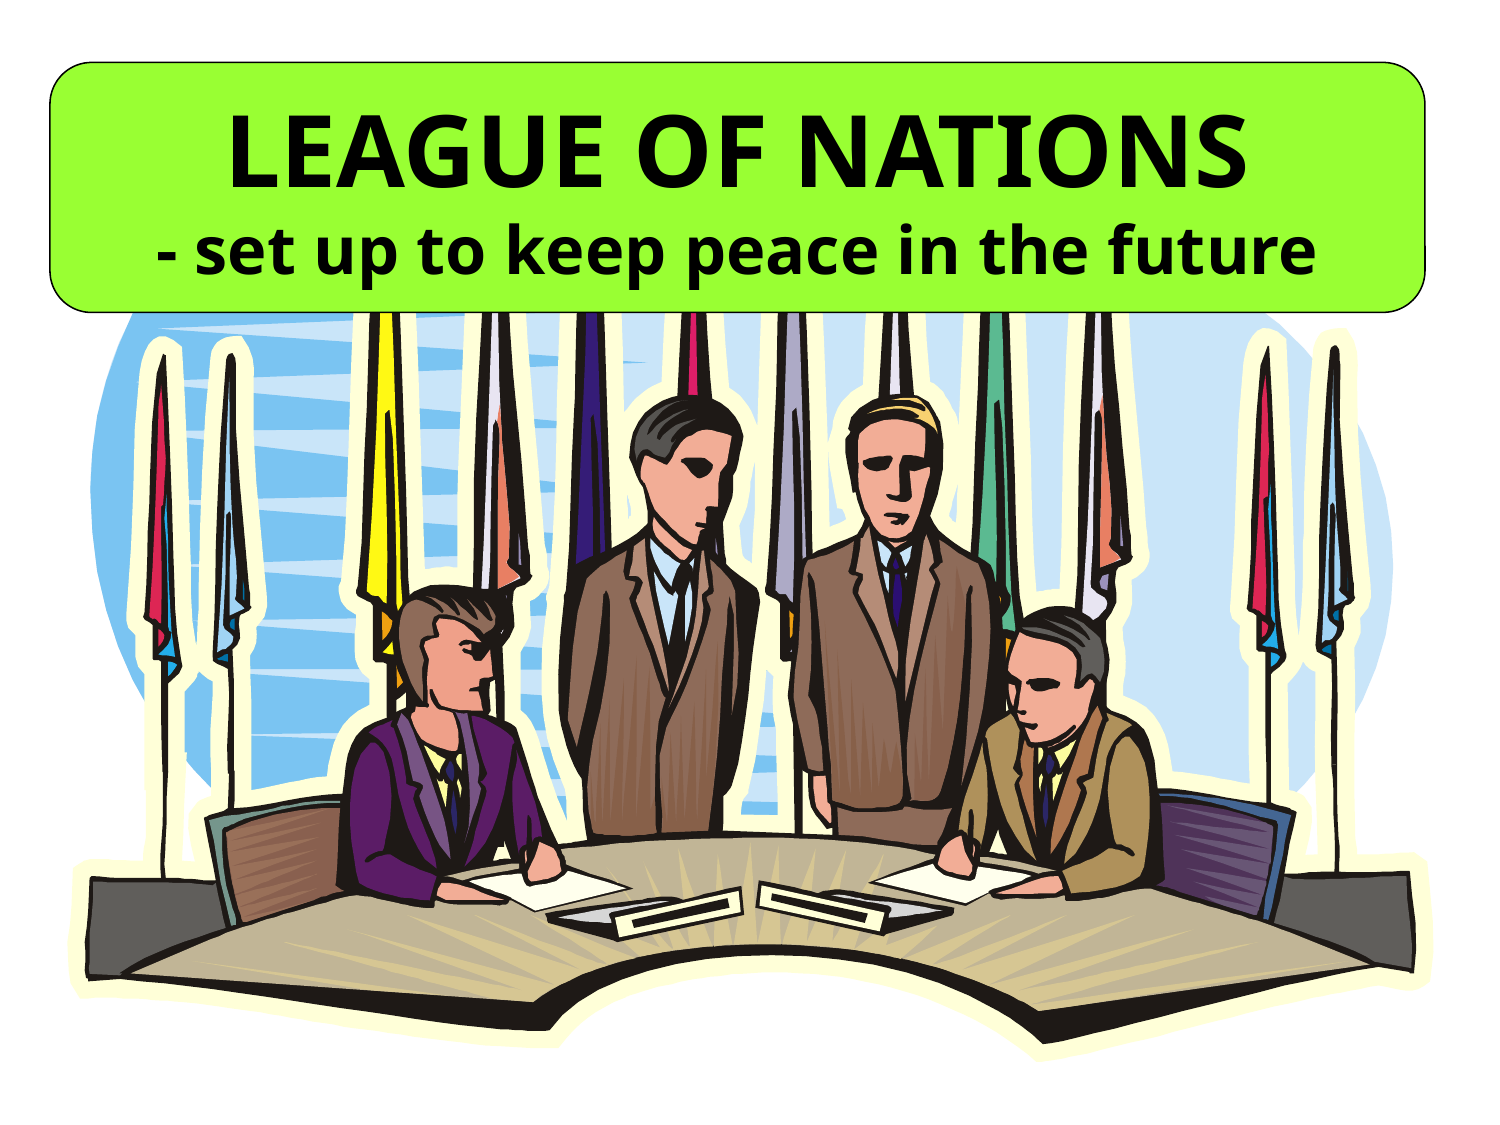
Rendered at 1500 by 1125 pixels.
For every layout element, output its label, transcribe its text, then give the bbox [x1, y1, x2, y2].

picture [62, 62, 1438, 1062]
text_box LEAGUE OF NATIONS - set up to keep peace in the future [49, 62, 1426, 313]
picture [62, 62, 84, 73]
